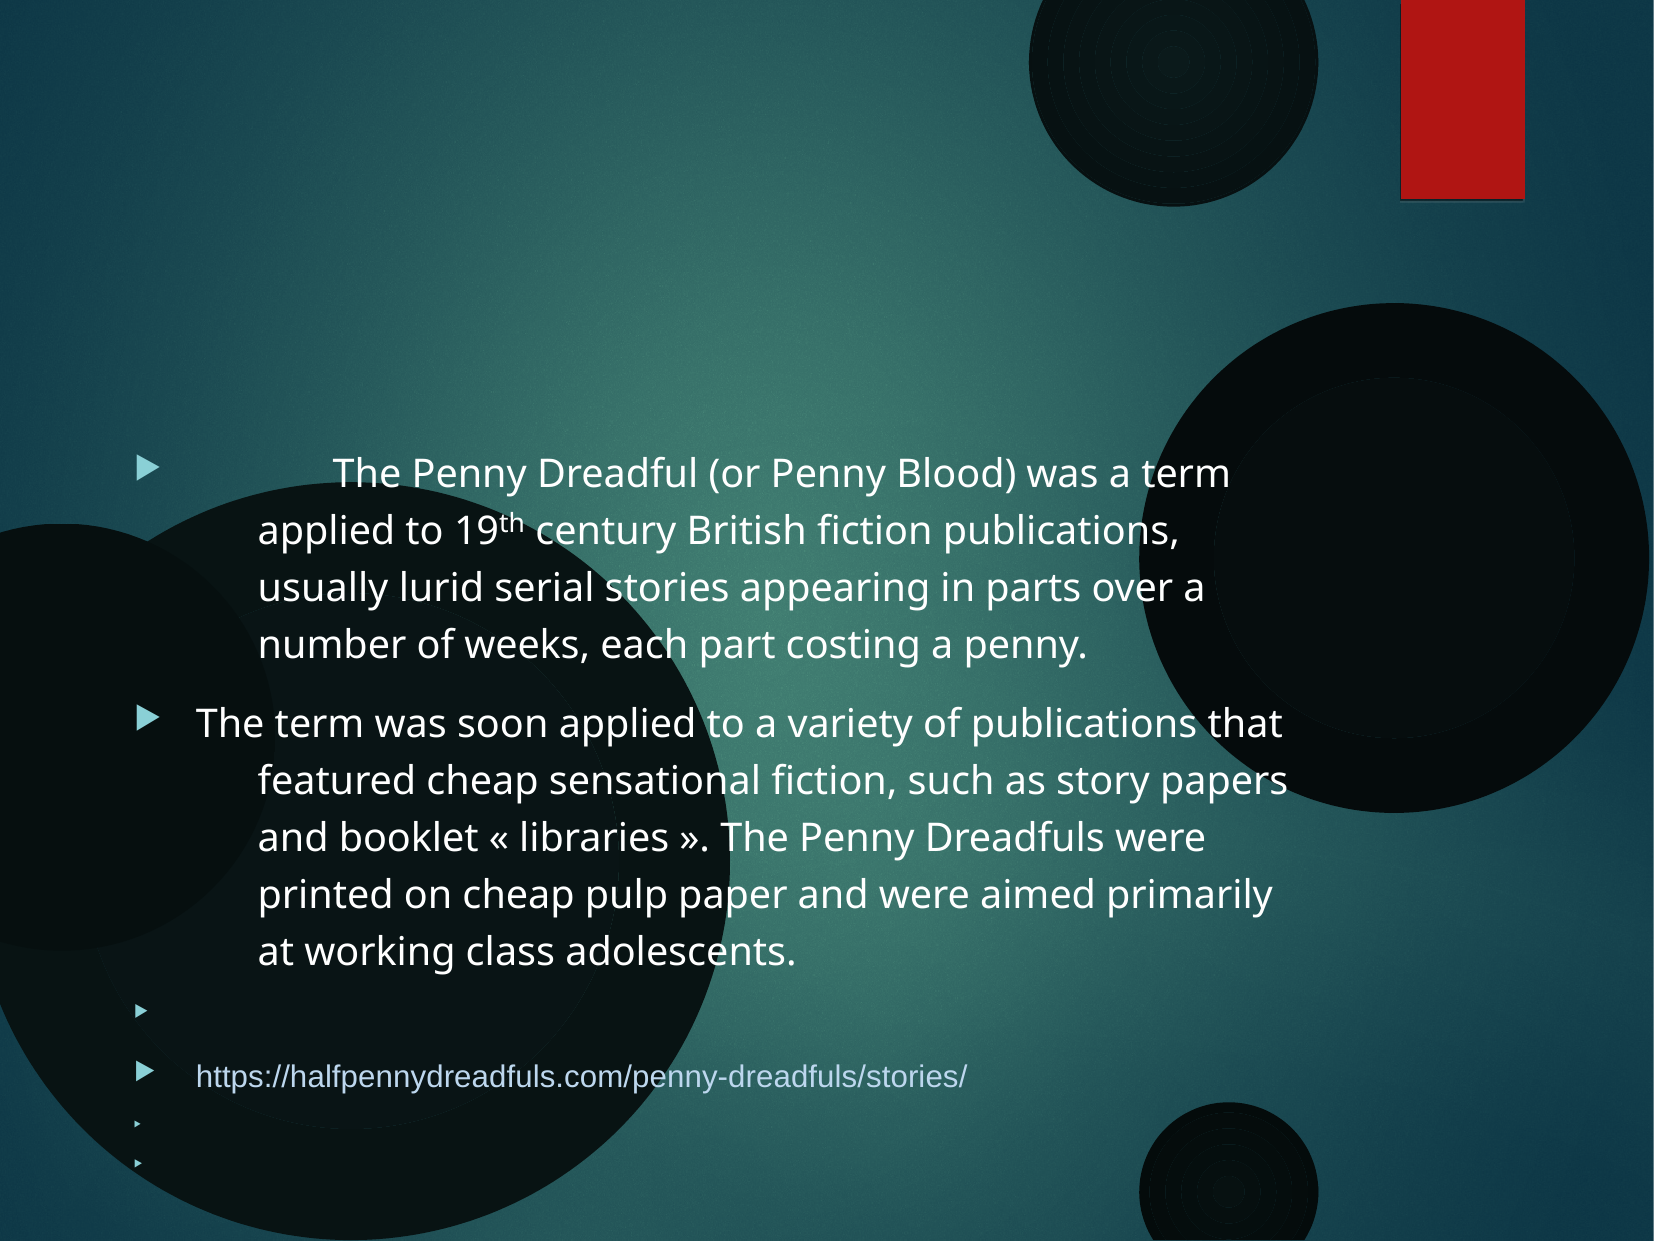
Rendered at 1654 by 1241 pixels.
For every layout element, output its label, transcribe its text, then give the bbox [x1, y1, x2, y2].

list The Penny Dreadful (or Penny Blood) was a term applied to 19th century British fiction publications, usually lurid serial stories appearing in parts over a number of weeks, each part costing a penny. The term was soon applied to a variety of publications that featured cheap sensational fiction, such as story papers and booklet « libraries ». The Penny Dreadfuls were printed on cheap pulp paper and were aimed primarily at working class adolescents. https://halfpennydreadfuls.com/penny-dreadfuls/stories/ [118, 431, 1333, 1190]
